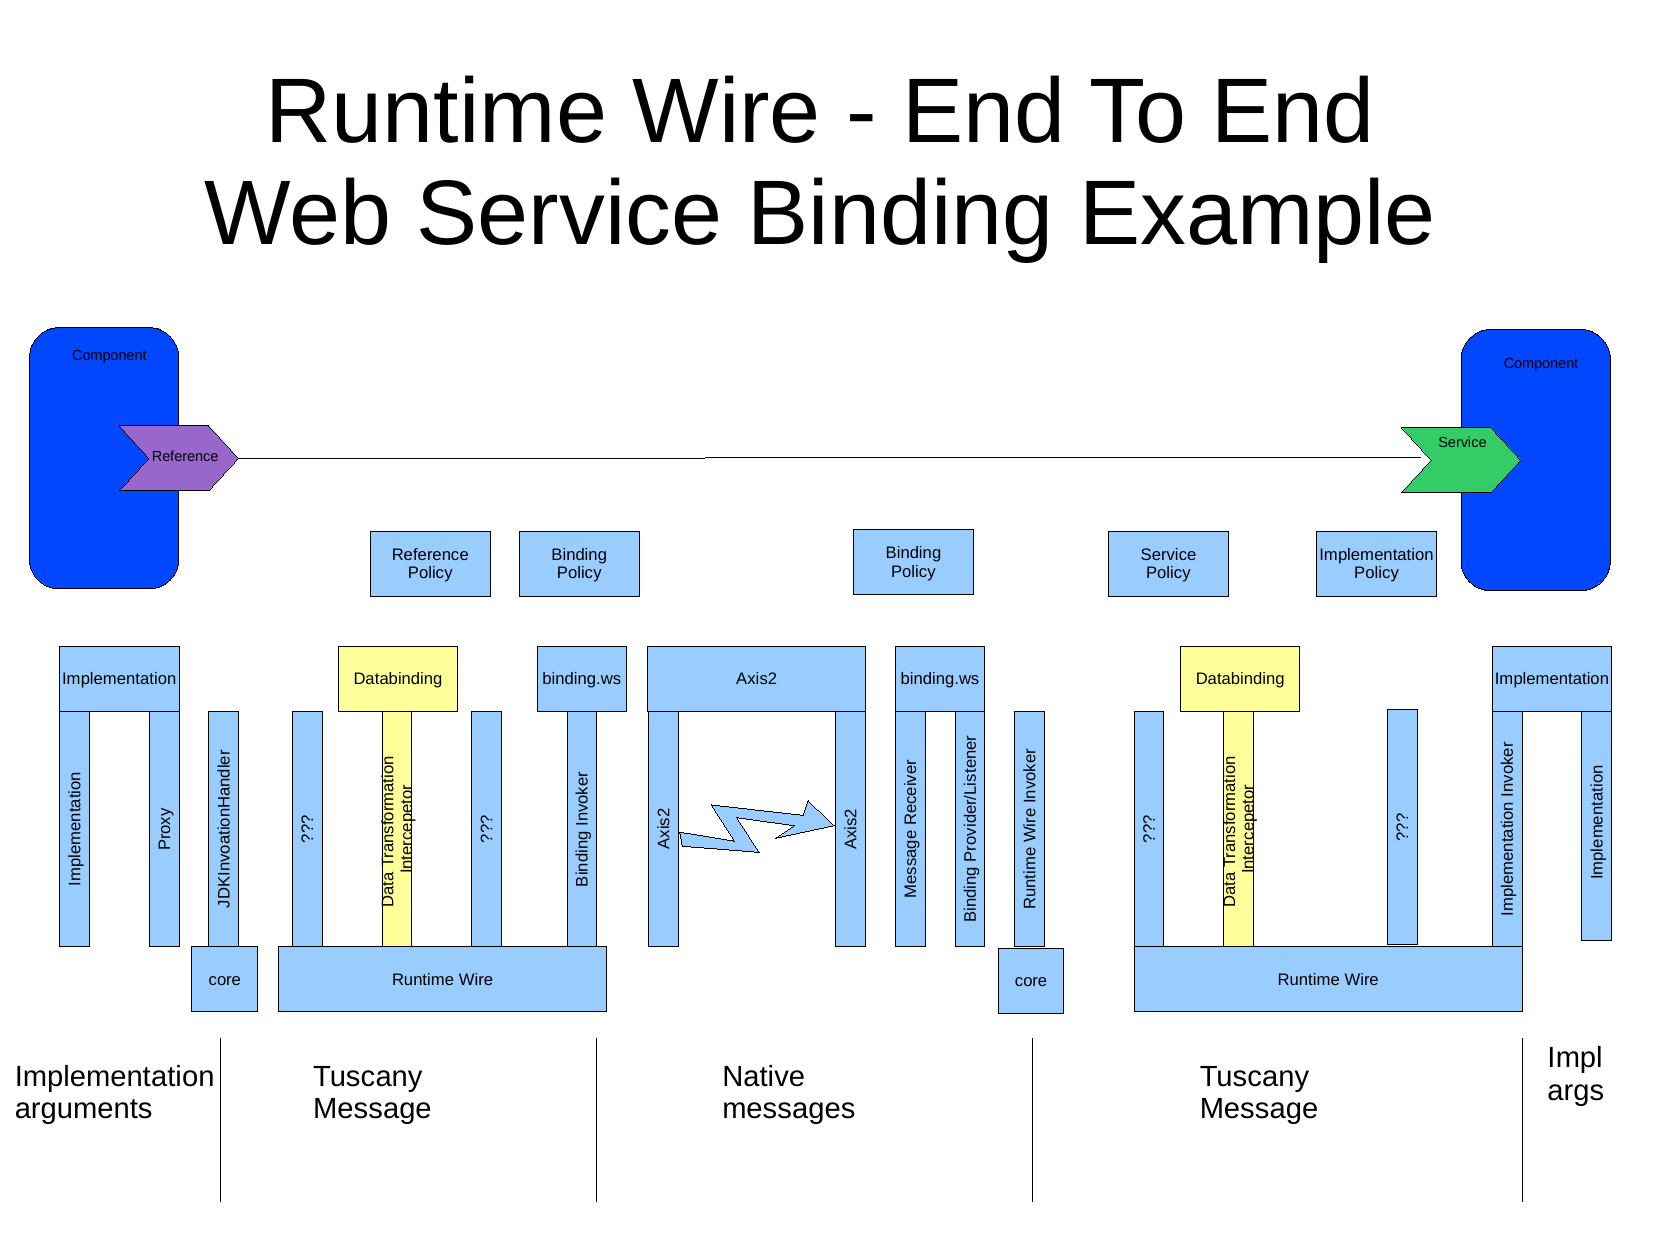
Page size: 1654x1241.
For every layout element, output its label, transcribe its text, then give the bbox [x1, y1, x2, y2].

text_box Binding Policy [519, 531, 640, 597]
text_box Service [1423, 427, 1503, 462]
text_box Implementation [59, 646, 180, 712]
text_box [679, 800, 835, 853]
text_box Runtime Wire Invoker [1014, 711, 1045, 947]
text_box core [191, 946, 258, 1012]
text_box Implementation [59, 712, 90, 947]
text_box ??? [1134, 711, 1164, 947]
title Runtime Wire - End To End Web Service Binding Example [76, 59, 1565, 265]
text_box Impl args [1532, 1033, 1654, 1216]
text_box Runtime Wire [1134, 946, 1523, 1012]
text_box Message Receiver [895, 712, 926, 947]
text_box Data Transformation Intercepetor [1223, 712, 1254, 946]
text_box Runtime Wire [278, 946, 607, 1012]
text_box Tuscany Message [298, 1052, 517, 1234]
text_box Databinding [338, 646, 458, 712]
text_box Reference Policy [370, 531, 491, 597]
text_box Data Transformation Intercepetor [382, 712, 412, 947]
text_box Component [1485, 347, 1595, 383]
text_box Implementation [1492, 646, 1612, 712]
text_box Binding Policy [853, 529, 974, 595]
text_box Implementation Policy [1316, 531, 1437, 597]
text_box core [998, 948, 1064, 1014]
text_box [1401, 427, 1423, 452]
text_box JDKInvoationHandler [208, 711, 239, 946]
text_box binding.ws [895, 646, 985, 712]
text_box Implementation [1581, 712, 1612, 941]
text_box Component [53, 340, 163, 375]
text_box Service Policy [1108, 531, 1229, 597]
text_box Databinding [1180, 646, 1300, 712]
text_box Reference [137, 424, 235, 478]
text_box Binding Invoker [567, 711, 597, 947]
text_box Proxy [149, 712, 180, 947]
text_box ??? [1387, 709, 1418, 945]
text_box Implementation arguments [0, 1052, 239, 1234]
text_box ??? [471, 711, 502, 947]
text_box Native messages [707, 1052, 926, 1234]
text_box Axis2 [835, 712, 866, 947]
text_box Axis2 [647, 646, 866, 712]
text_box [29, 327, 221, 589]
text_box Implementation Invoker [1492, 712, 1523, 946]
text_box Tuscany Message [1185, 1052, 1403, 1234]
text_box Axis2 [648, 712, 679, 947]
text_box [1401, 329, 1611, 591]
text_box ??? [292, 711, 323, 947]
text_box Binding Provider/Listener [955, 712, 985, 947]
text_box binding.ws [537, 646, 627, 712]
